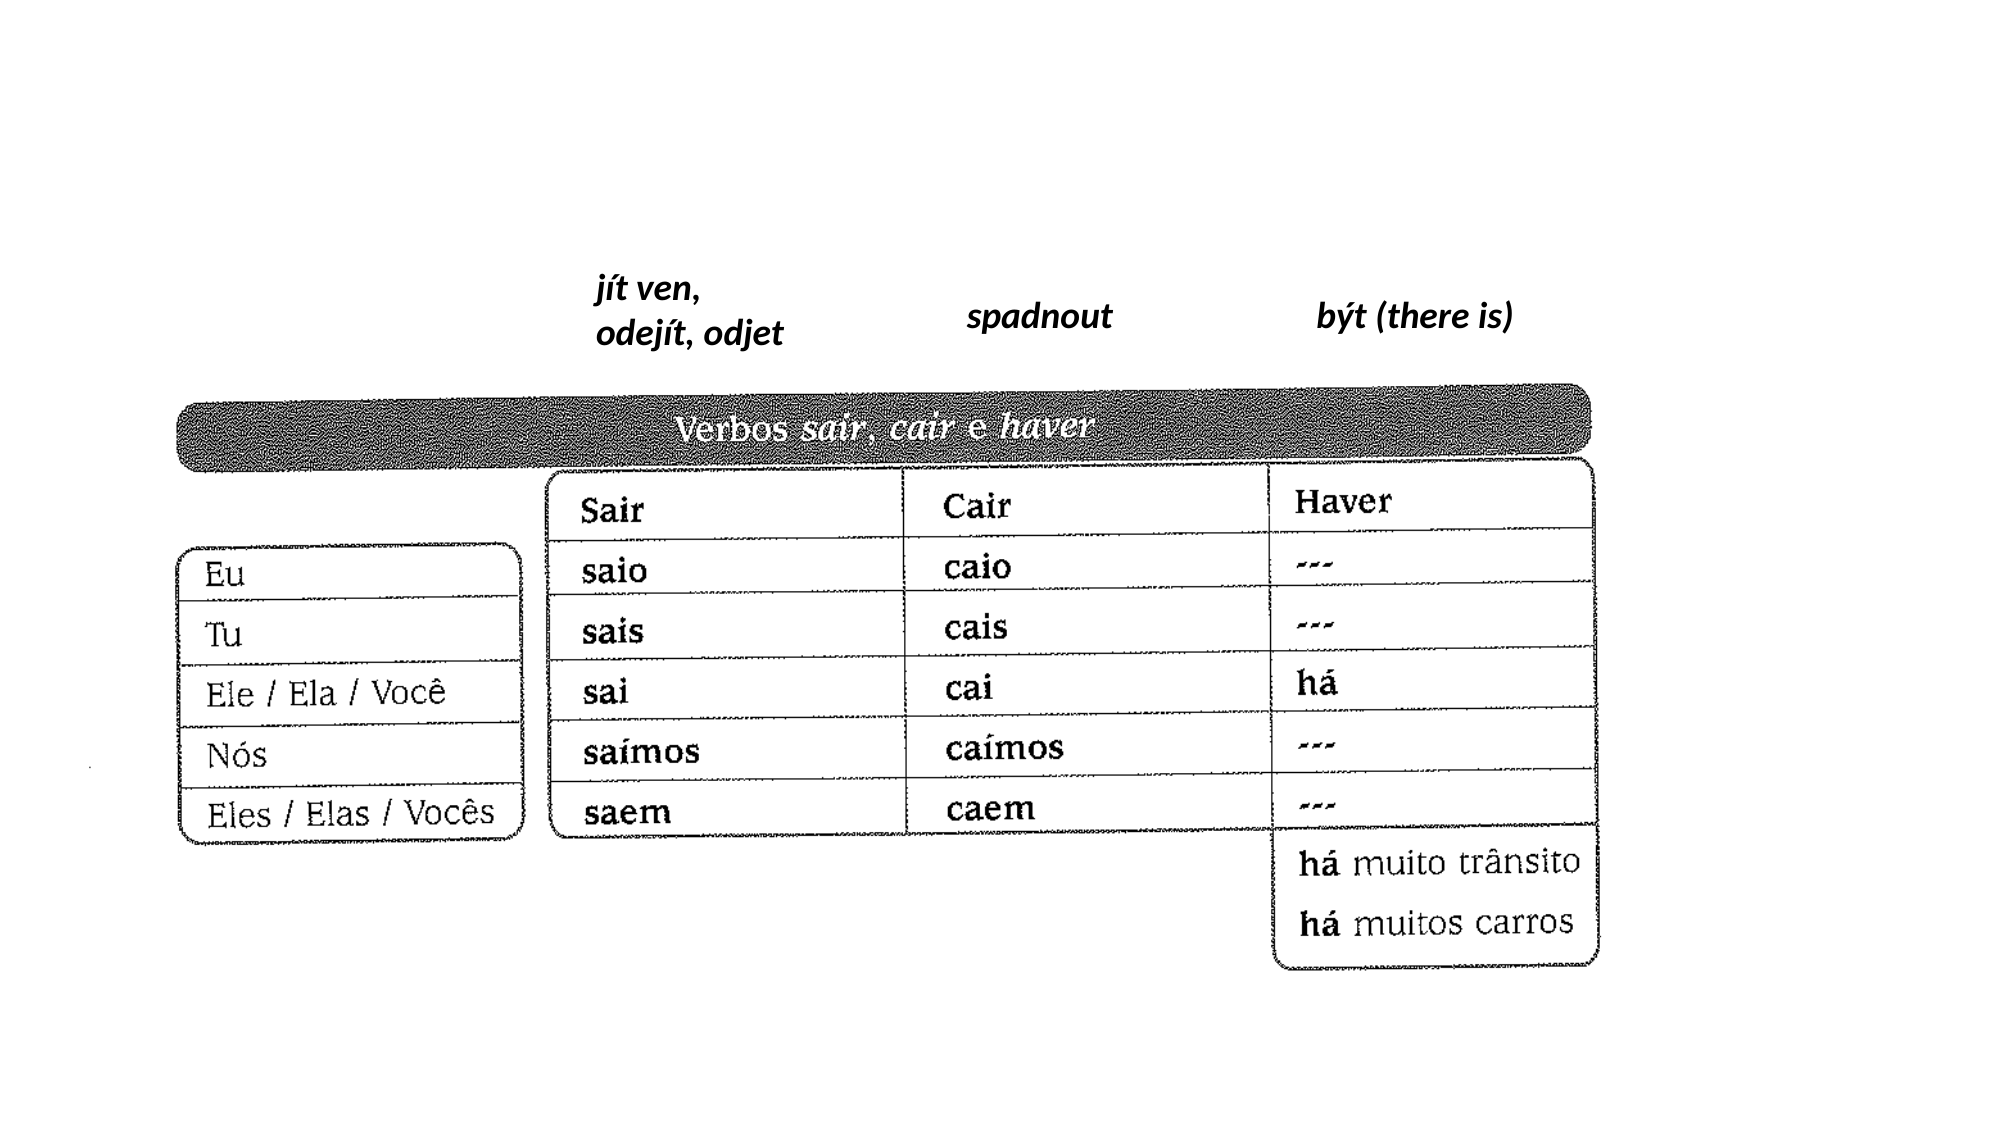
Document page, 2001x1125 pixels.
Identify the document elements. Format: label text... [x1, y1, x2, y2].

text_box jít ven, odejít, odjet [581, 256, 885, 361]
text_box být (there is) [1301, 284, 1529, 344]
picture [74, 344, 1672, 1034]
text_box spadnout [952, 284, 1128, 344]
